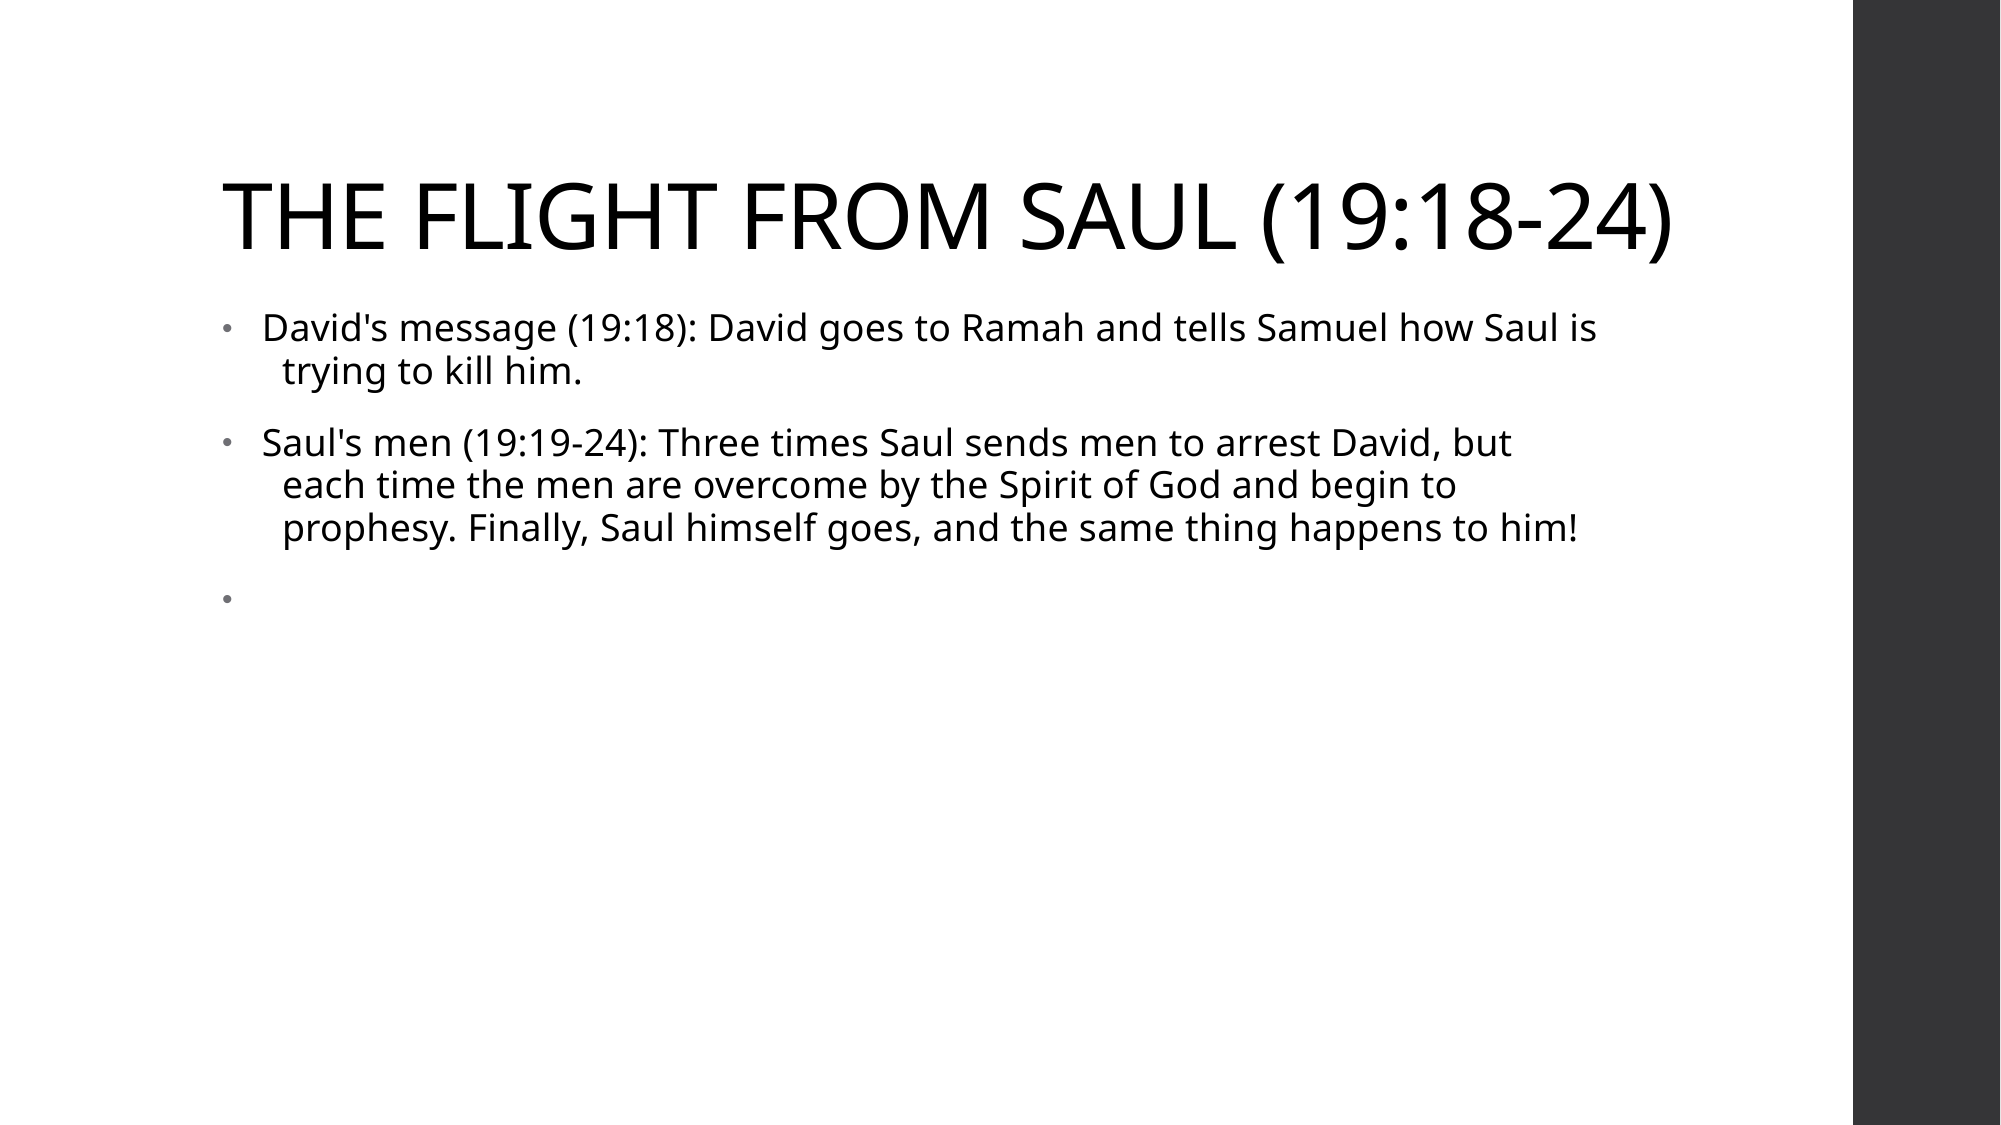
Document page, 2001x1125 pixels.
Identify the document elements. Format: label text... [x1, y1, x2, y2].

list David's message (19:18): David goes to Ramah and tells Samuel how Saul is trying to kill him. Saul's men (19:19-24): Three times Saul sends men to arrest David, but each time the men are overcome by the Spirit of God and begin to prophesy. Finally, Saul himself goes, and the same thing happens to him! [206, 299, 1617, 1014]
title THE FLIGHT FROM SAUL (19:18-24) [206, 60, 1797, 278]
